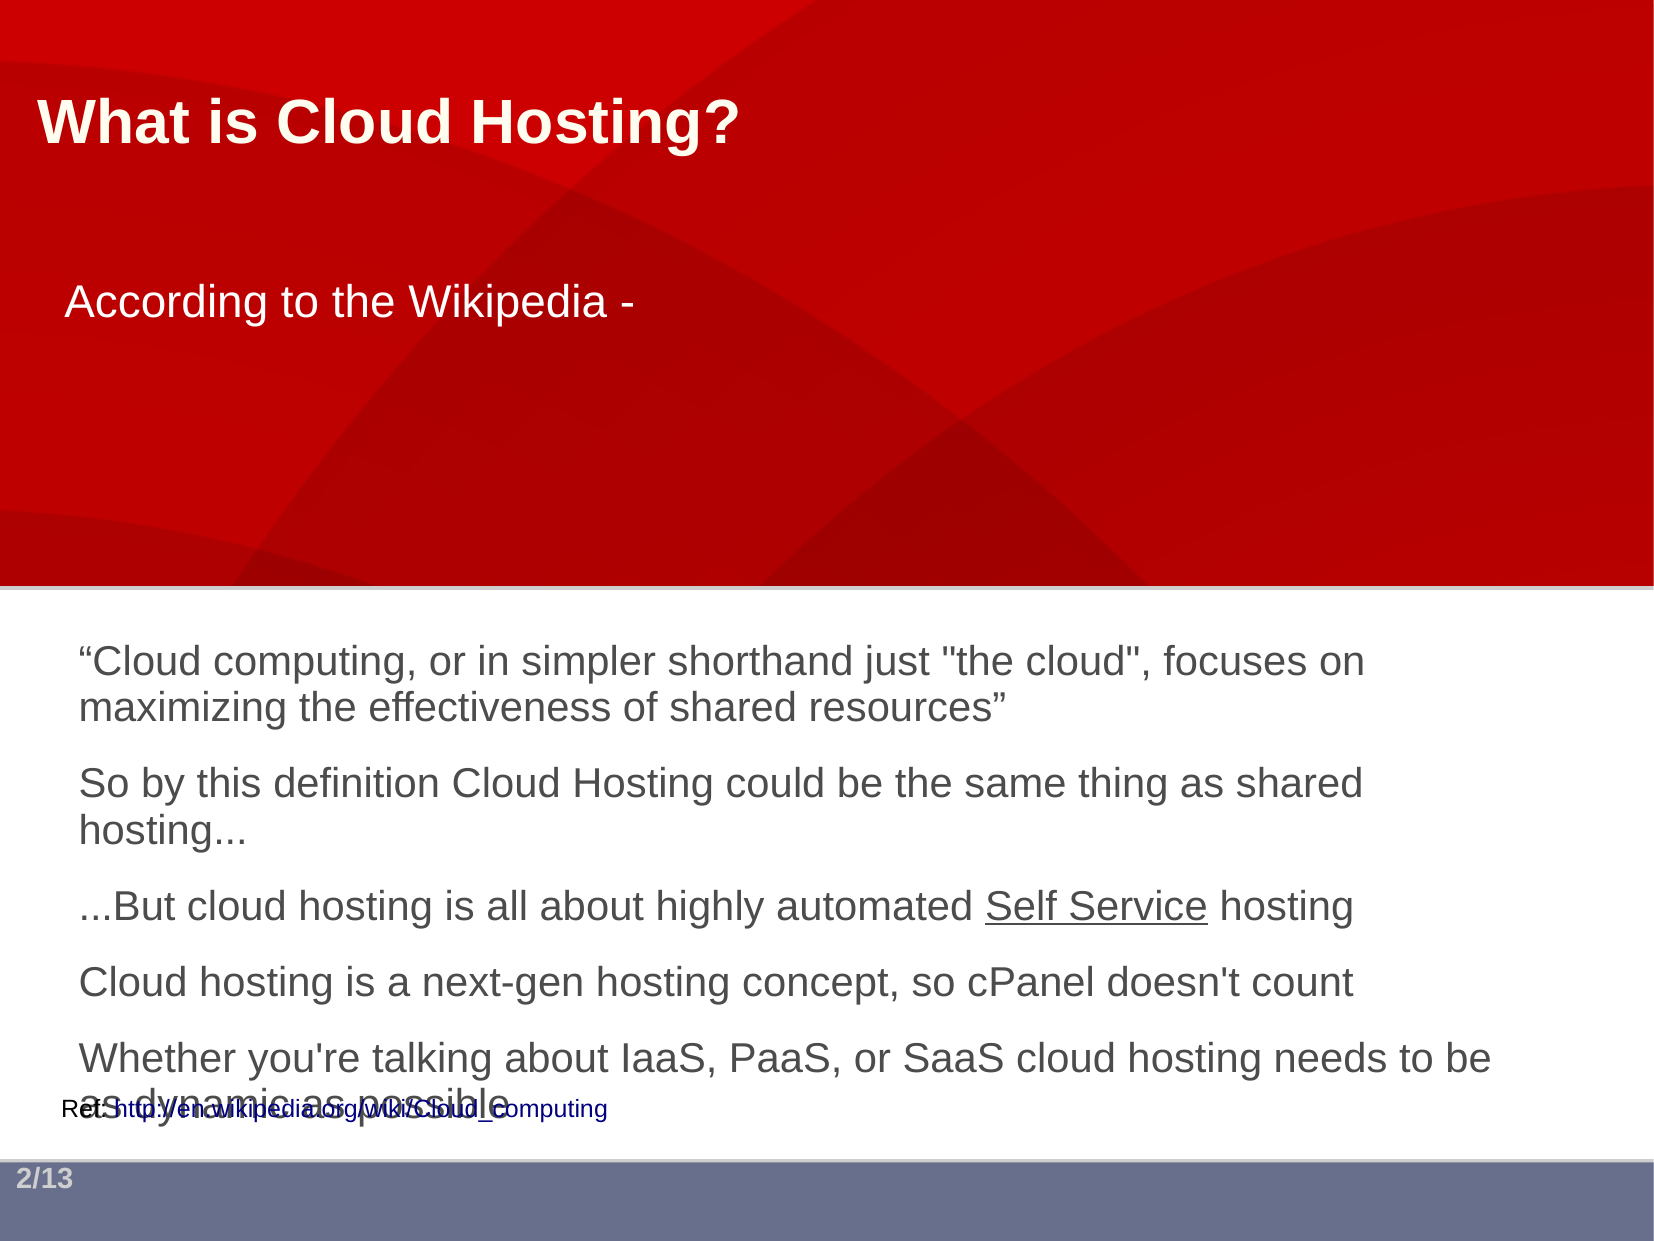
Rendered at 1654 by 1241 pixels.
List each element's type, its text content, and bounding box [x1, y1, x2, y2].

text_box Ref: http://en.wikipedia.org/wiki/Cloud_computing [37, 1087, 1613, 1131]
text_box According to the Wikipedia - [0, 275, 1576, 338]
title What is Cloud Hosting? [37, 55, 1526, 188]
picture [0, 0, 1654, 586]
list “Cloud computing, or in simpler shorthand just "the cloud", focuses on maximizing the effectiveness of shared resources” So by this definition Cloud Hosting could be the same thing as shared hosting... ...But cloud hosting is all about highly automated Self Service hosting Cloud hosting is a next-gen hosting concept, so cPanel doesn't count Whether you're talking about IaaS, PaaS, or SaaS cloud hosting needs to be as dynamic as possible [7, 637, 1538, 1151]
